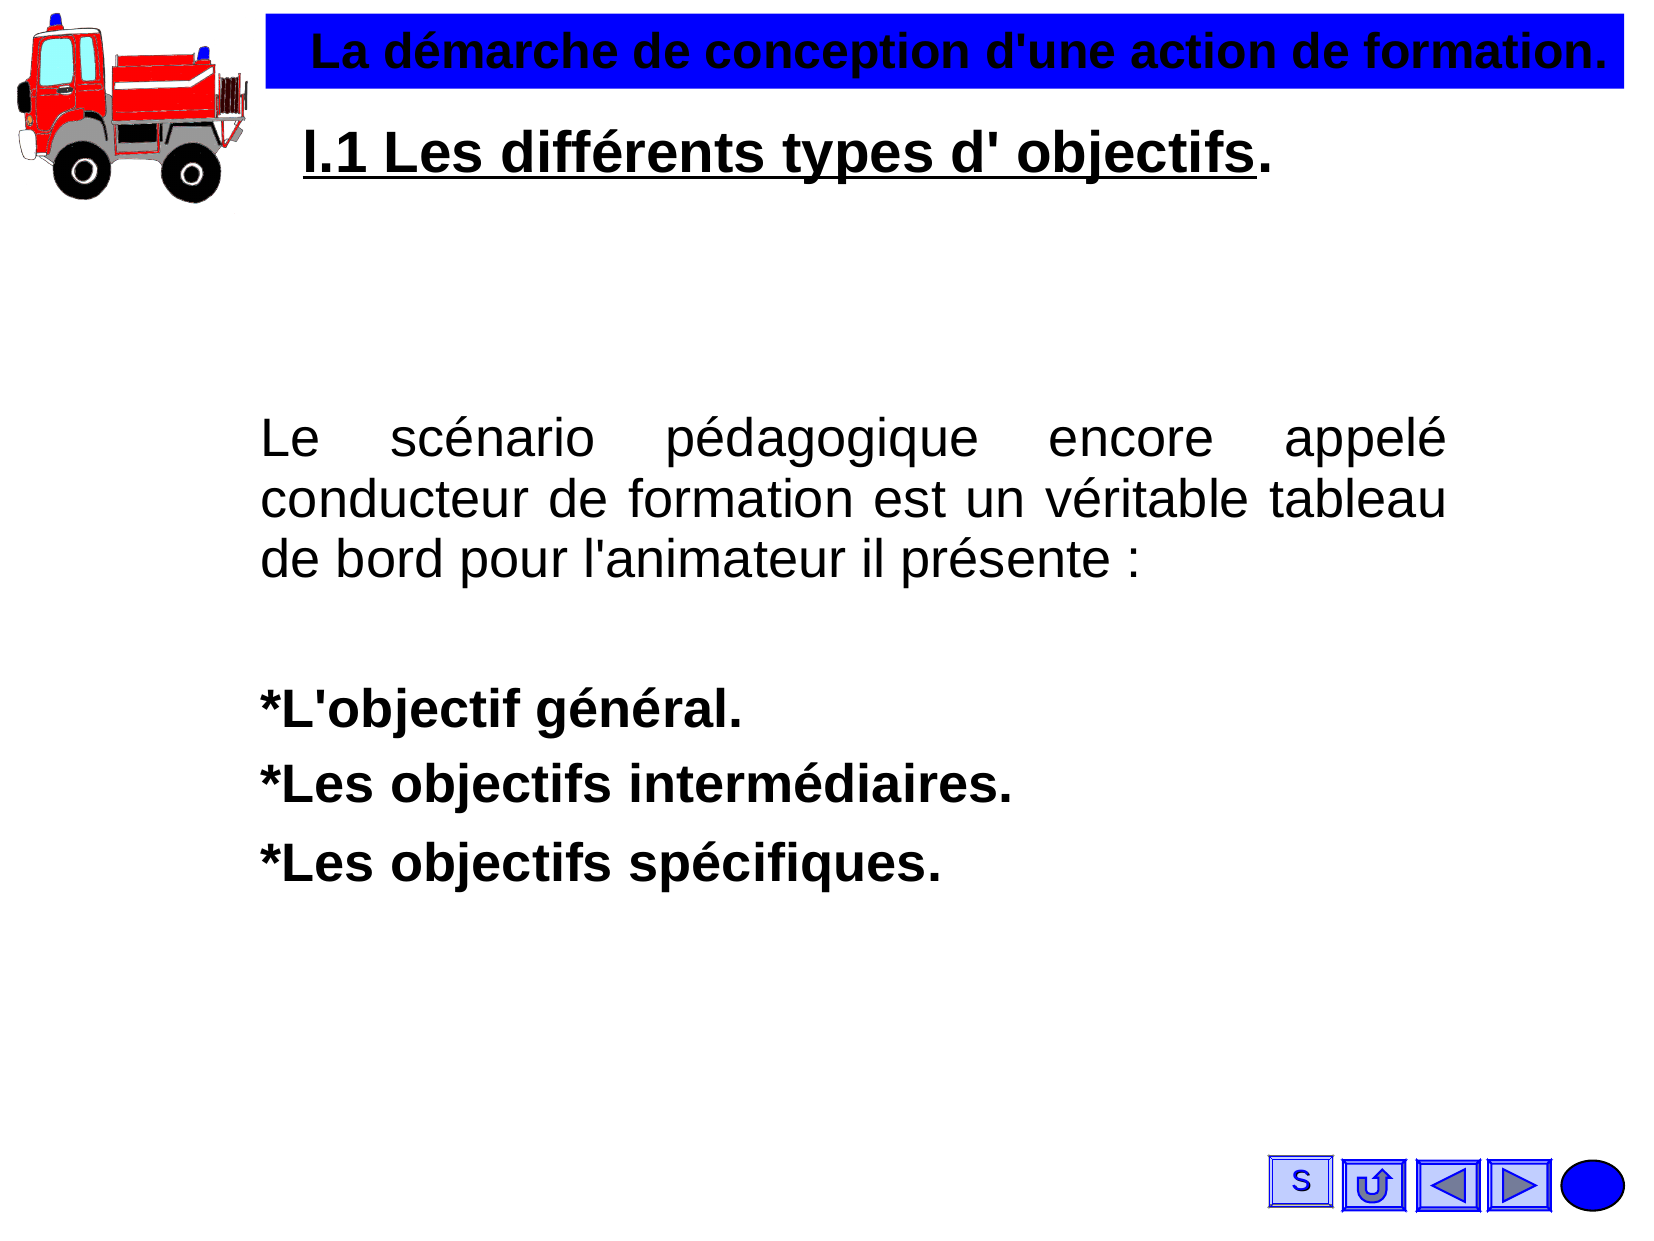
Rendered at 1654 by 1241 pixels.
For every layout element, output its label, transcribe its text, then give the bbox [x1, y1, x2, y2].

list Le scénario pédagogique encore appelé conducteur de formation est un véritable tableau de bord pour l'animateur il présente : *L'objectif général. *Les objectifs intermédiaires. *Les objectifs spécifiques. [189, 400, 1465, 977]
text_box [1561, 1160, 1625, 1211]
text_box l.1 Les différents types d' objectifs. [287, 112, 1289, 193]
text_box La démarche de conception d'une action de formation. [265, 13, 1625, 89]
picture [8, 8, 257, 216]
